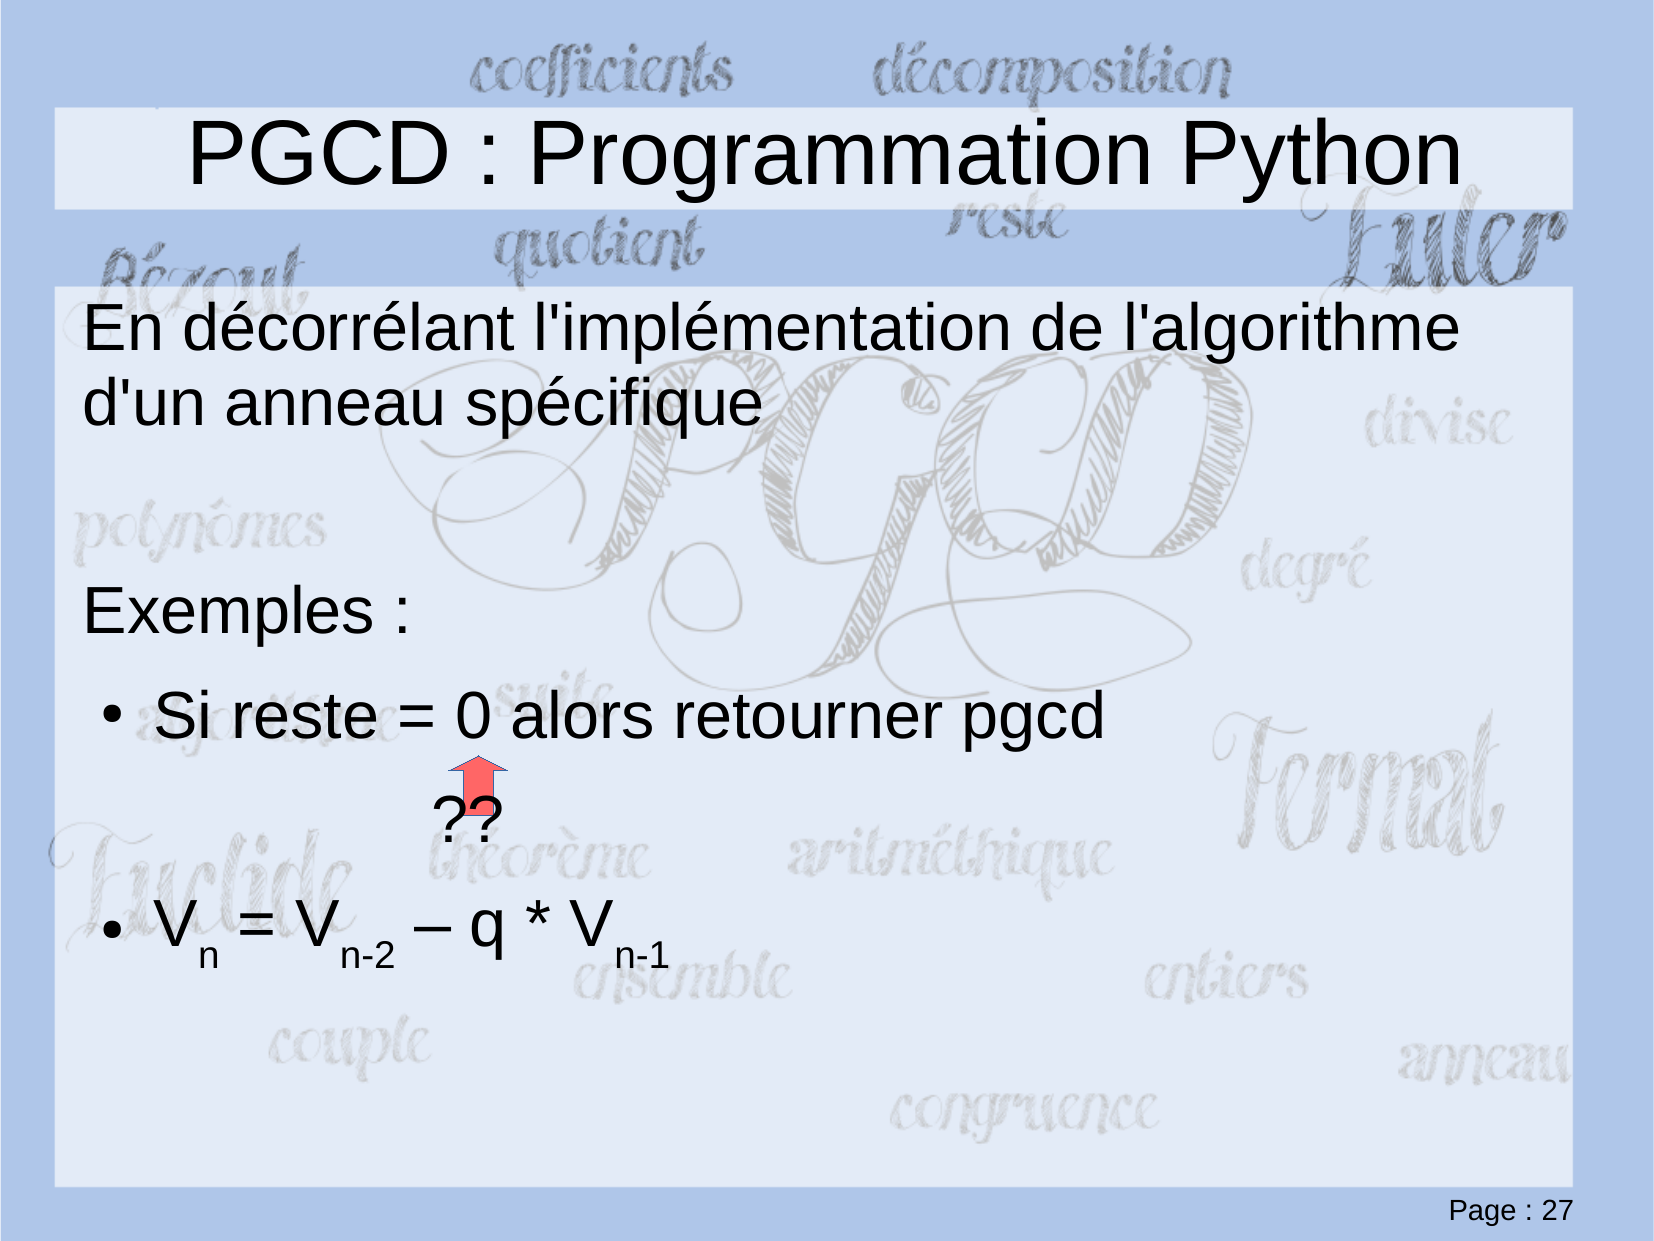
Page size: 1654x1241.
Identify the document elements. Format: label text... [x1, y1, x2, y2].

title PGCD : Programmation Python [82, 49, 1571, 257]
picture [0, 0, 1654, 1241]
list En décorrélant l'implémentation de l'algorithme d'un anneau spécifique Exemples : Si reste = 0 alors retourner pgcd ?? Vn = Vn-2 – q * Vn-1 [82, 290, 1571, 1010]
